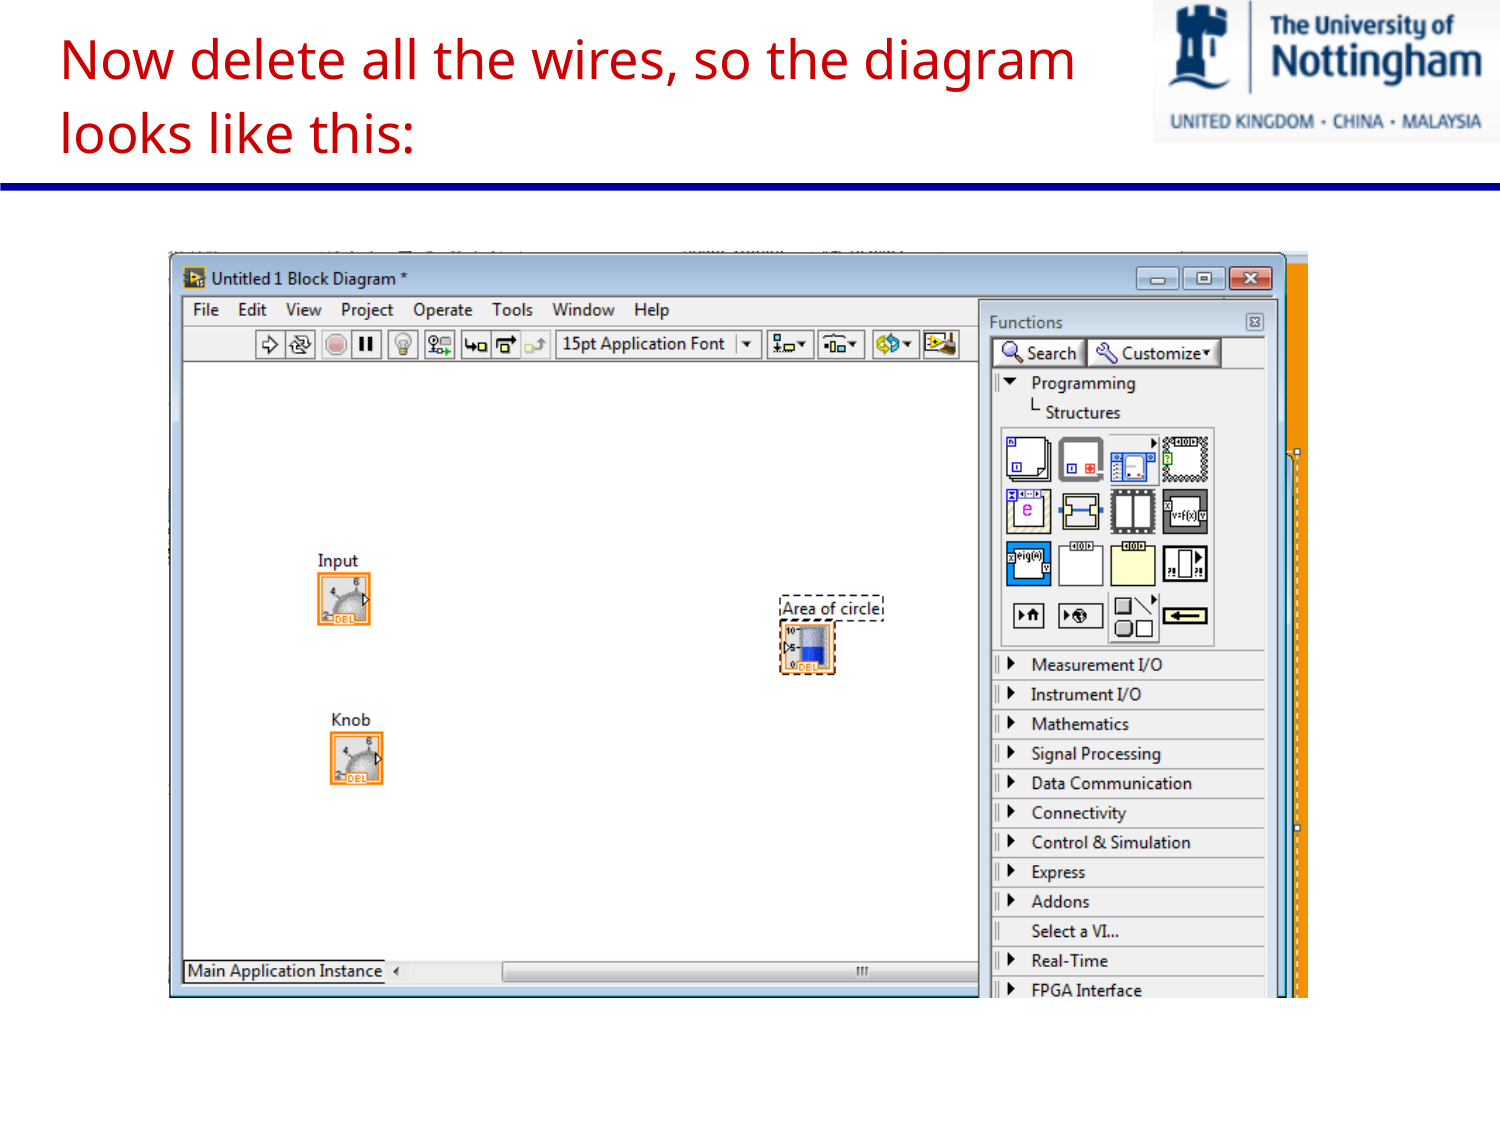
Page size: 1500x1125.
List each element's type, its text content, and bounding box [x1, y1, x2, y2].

picture [168, 251, 1308, 998]
title Now delete all the wires, so the diagram looks like this: [59, 32, 1087, 159]
picture [1153, 0, 1500, 143]
